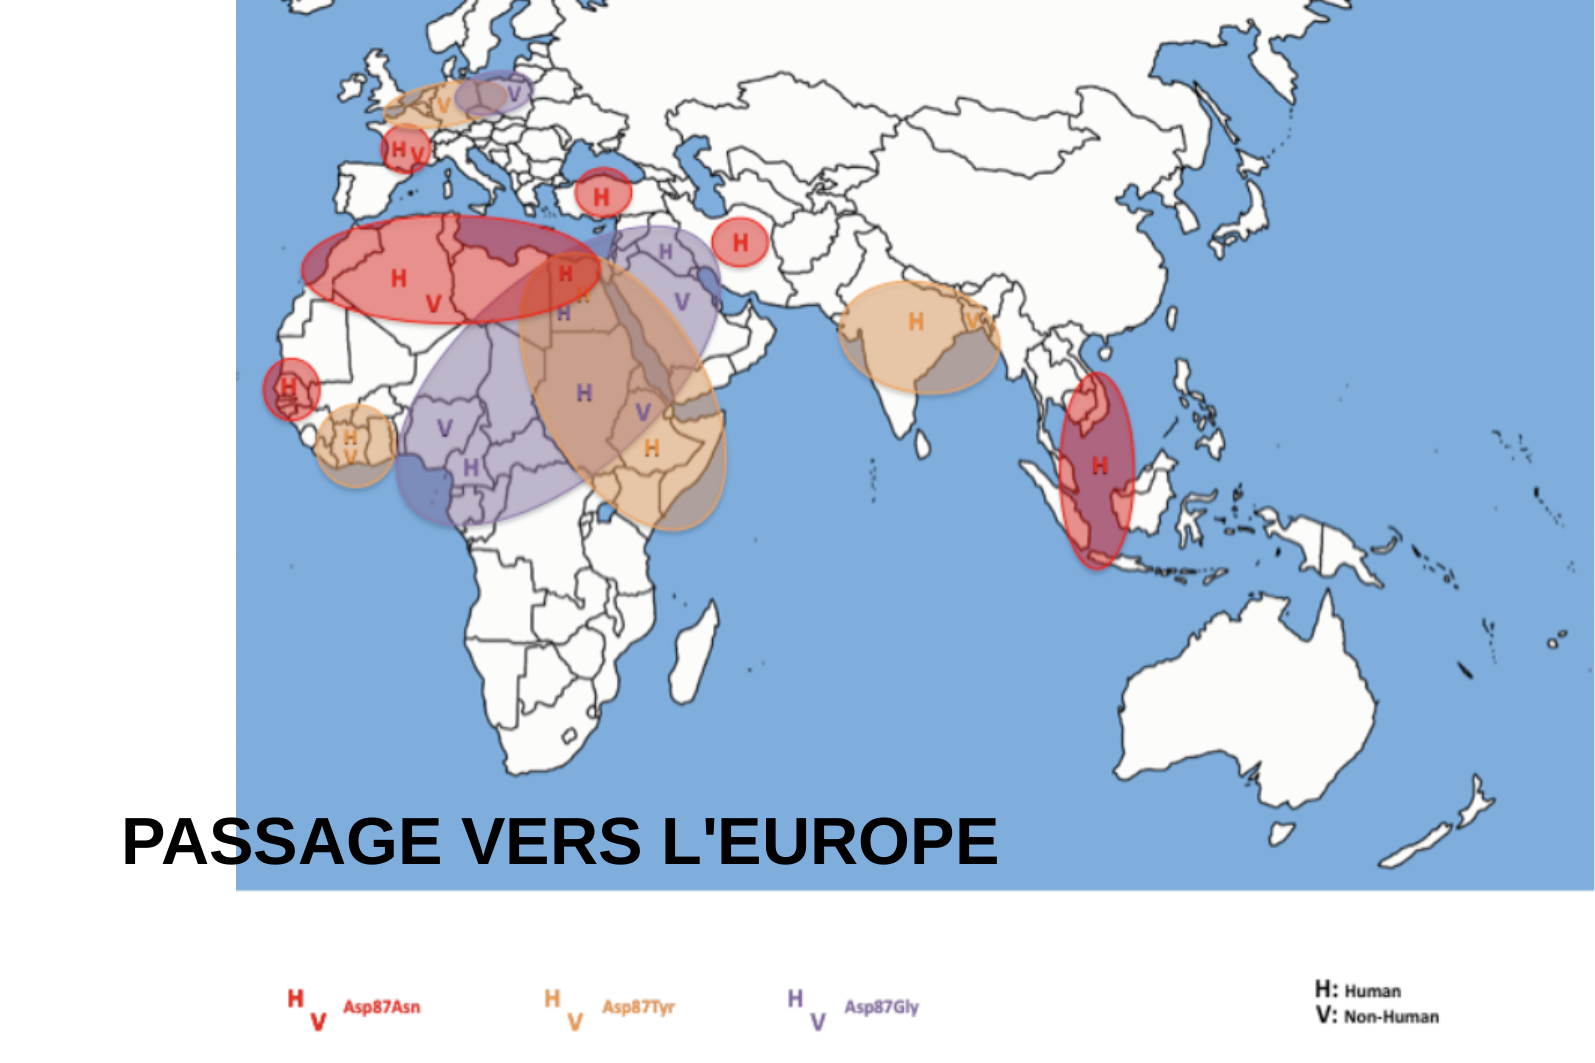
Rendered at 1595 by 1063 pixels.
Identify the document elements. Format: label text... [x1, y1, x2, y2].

picture [236, 0, 1595, 1063]
text_box PASSAGE VERS L'EUROPE [88, 796, 1034, 886]
